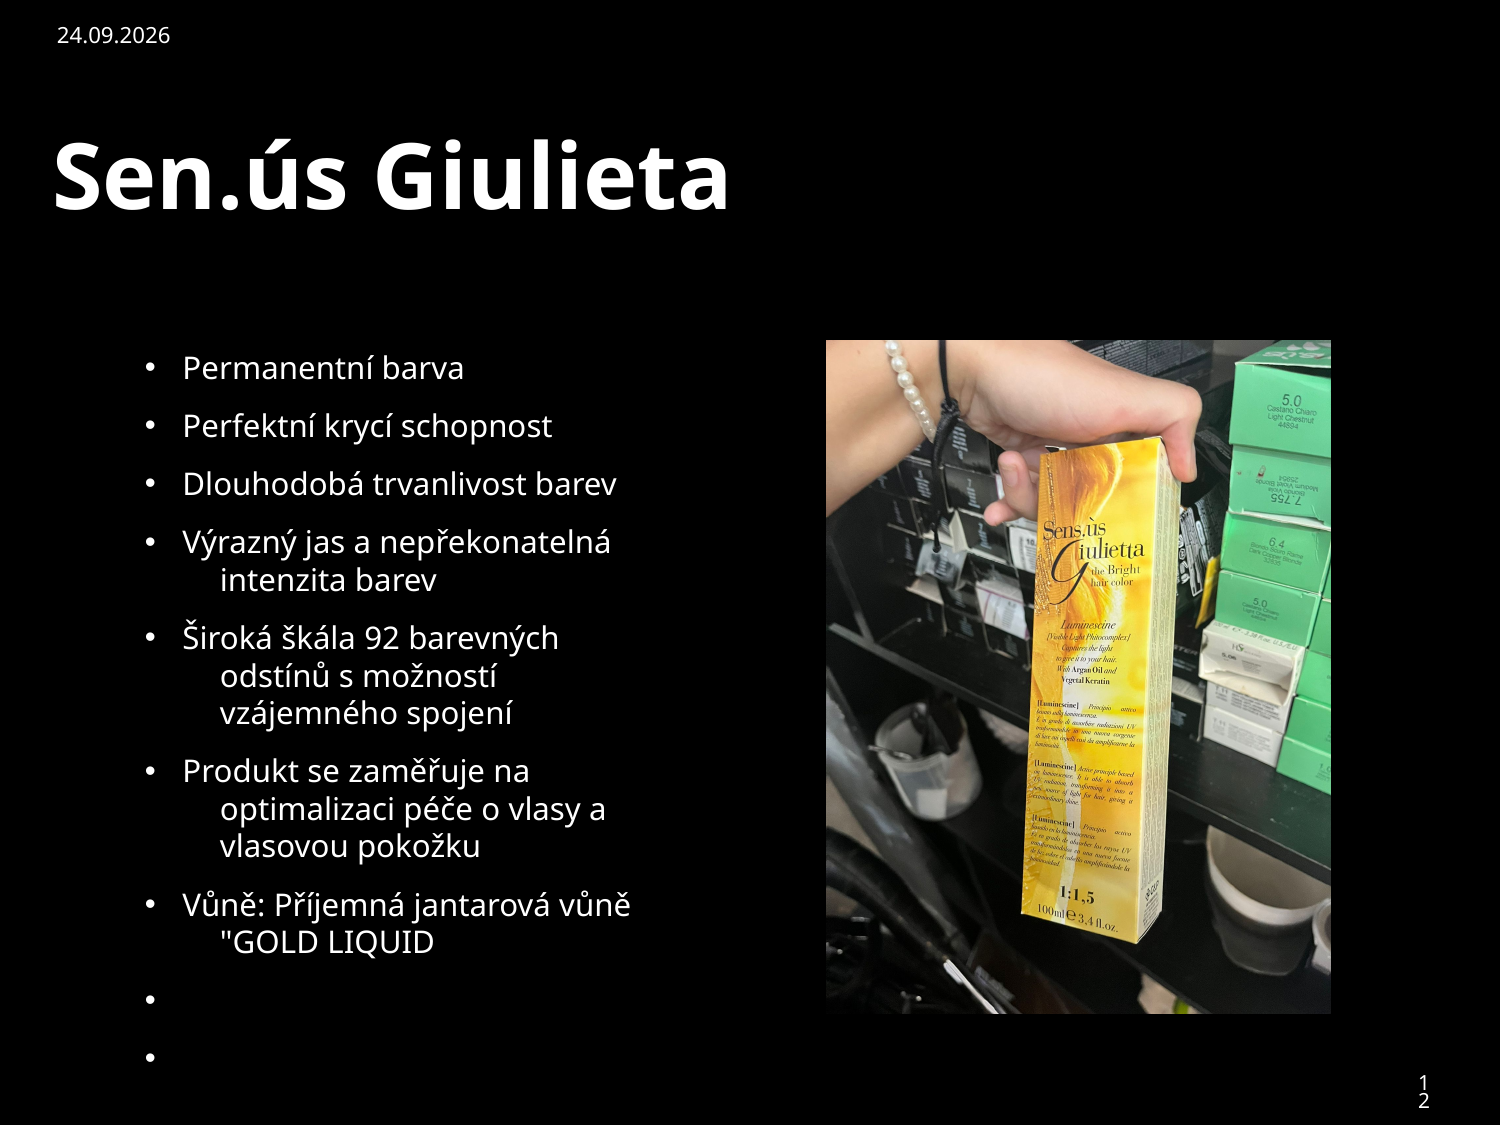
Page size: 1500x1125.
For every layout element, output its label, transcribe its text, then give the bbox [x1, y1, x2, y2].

list Permanentní barva Perfektní krycí schopnost Dlouhodobá trvanlivost barev Výrazný jas a nepřekonatelná intenzita barev Široká škála 92 barevných odstínů s možností vzájemného spojení Produkt se zaměřuje na optimalizaci péče o vlasy a vlasovou pokožku Vůně: Příjemná jantarová vůně "GOLD LIQUID [130, 340, 693, 1014]
text_box 26.01.2026 [41, 10, 380, 63]
title Sen.ús Giulieta [37, 123, 1372, 338]
text_box [903, 1053, 1456, 1114]
picture [826, 340, 1331, 1014]
